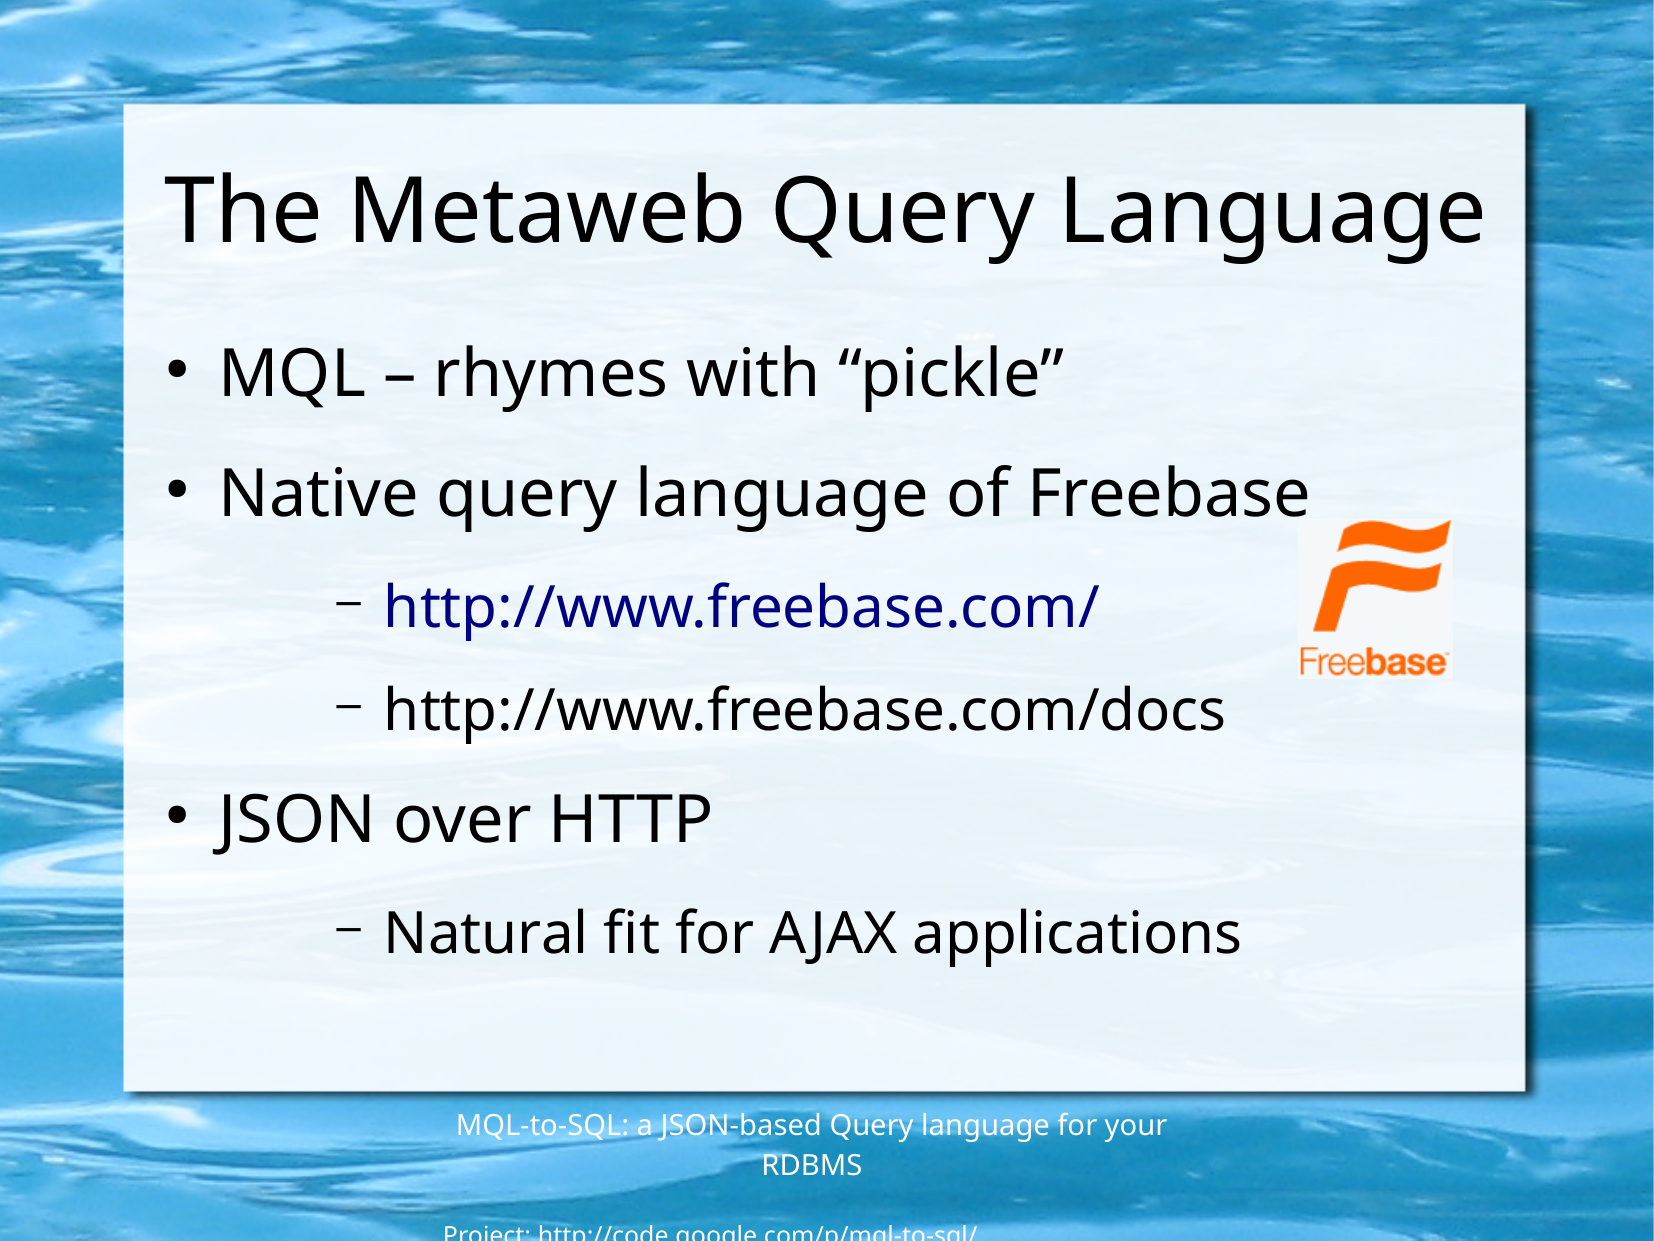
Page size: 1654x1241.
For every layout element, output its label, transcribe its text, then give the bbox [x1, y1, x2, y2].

picture [827, 1232, 835, 1241]
picture [679, 1232, 686, 1241]
picture [852, 1232, 859, 1241]
picture [628, 1232, 635, 1241]
picture [725, 1232, 732, 1241]
picture [0, 0, 1654, 1241]
picture [780, 1232, 787, 1241]
title The Metaweb Query Language [147, 99, 1506, 314]
picture [876, 1232, 883, 1241]
picture [950, 1232, 957, 1241]
picture [861, 1232, 867, 1241]
picture [710, 1232, 717, 1241]
picture [447, 1228, 454, 1235]
picture [804, 1232, 810, 1241]
picture [694, 1232, 701, 1241]
picture [541, 1232, 548, 1241]
picture [643, 1232, 650, 1241]
list MQL – rhymes with “pickle” Native query language of Freebase http://www.freebase.com/ http://www.freebase.com/docs JSON over HTTP Natural fit for AJAX applications [147, 324, 1506, 1049]
picture [575, 1232, 583, 1241]
picture [471, 1232, 478, 1241]
picture [914, 1232, 921, 1241]
picture [795, 1232, 802, 1241]
